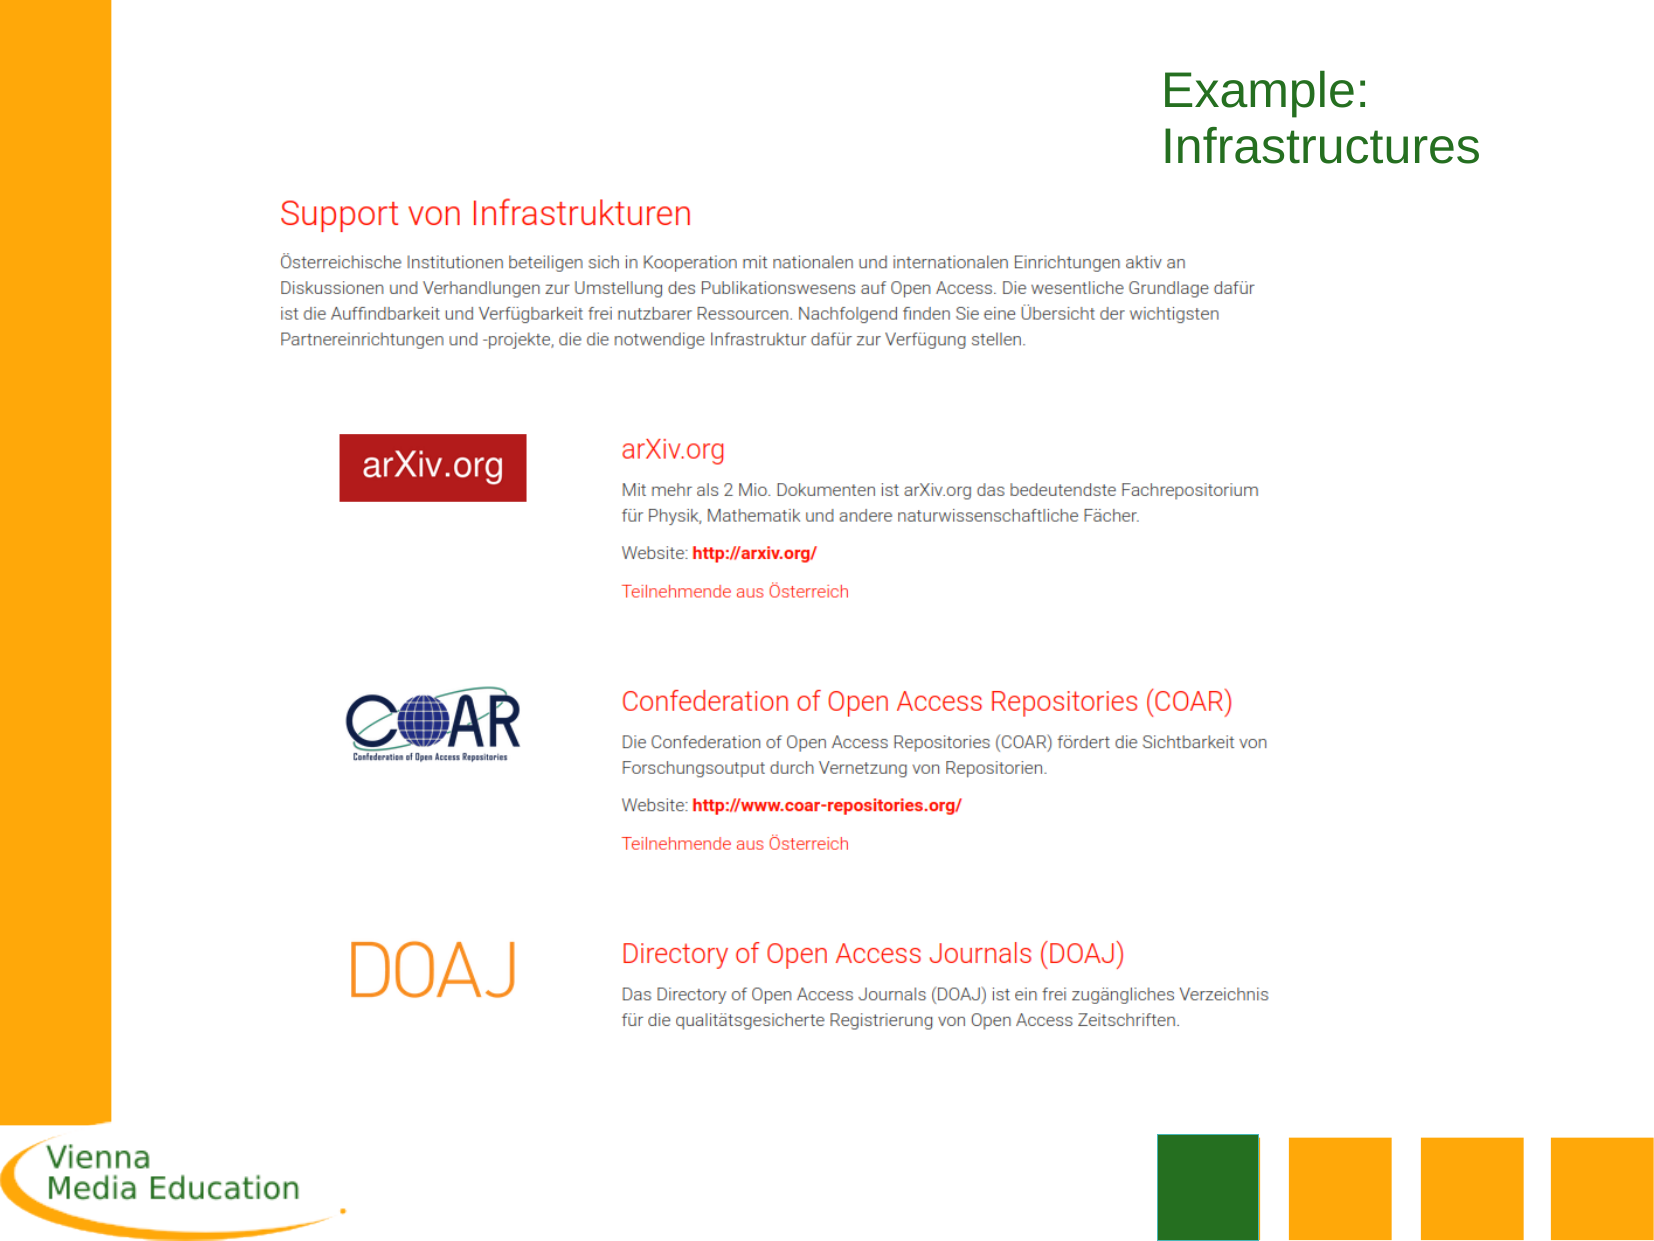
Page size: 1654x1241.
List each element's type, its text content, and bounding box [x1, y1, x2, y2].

text_box [1157, 1134, 1259, 1241]
text_box Example: Infrastructures [1161, 62, 1515, 163]
picture [0, 1114, 398, 1241]
picture [273, 196, 1284, 1046]
